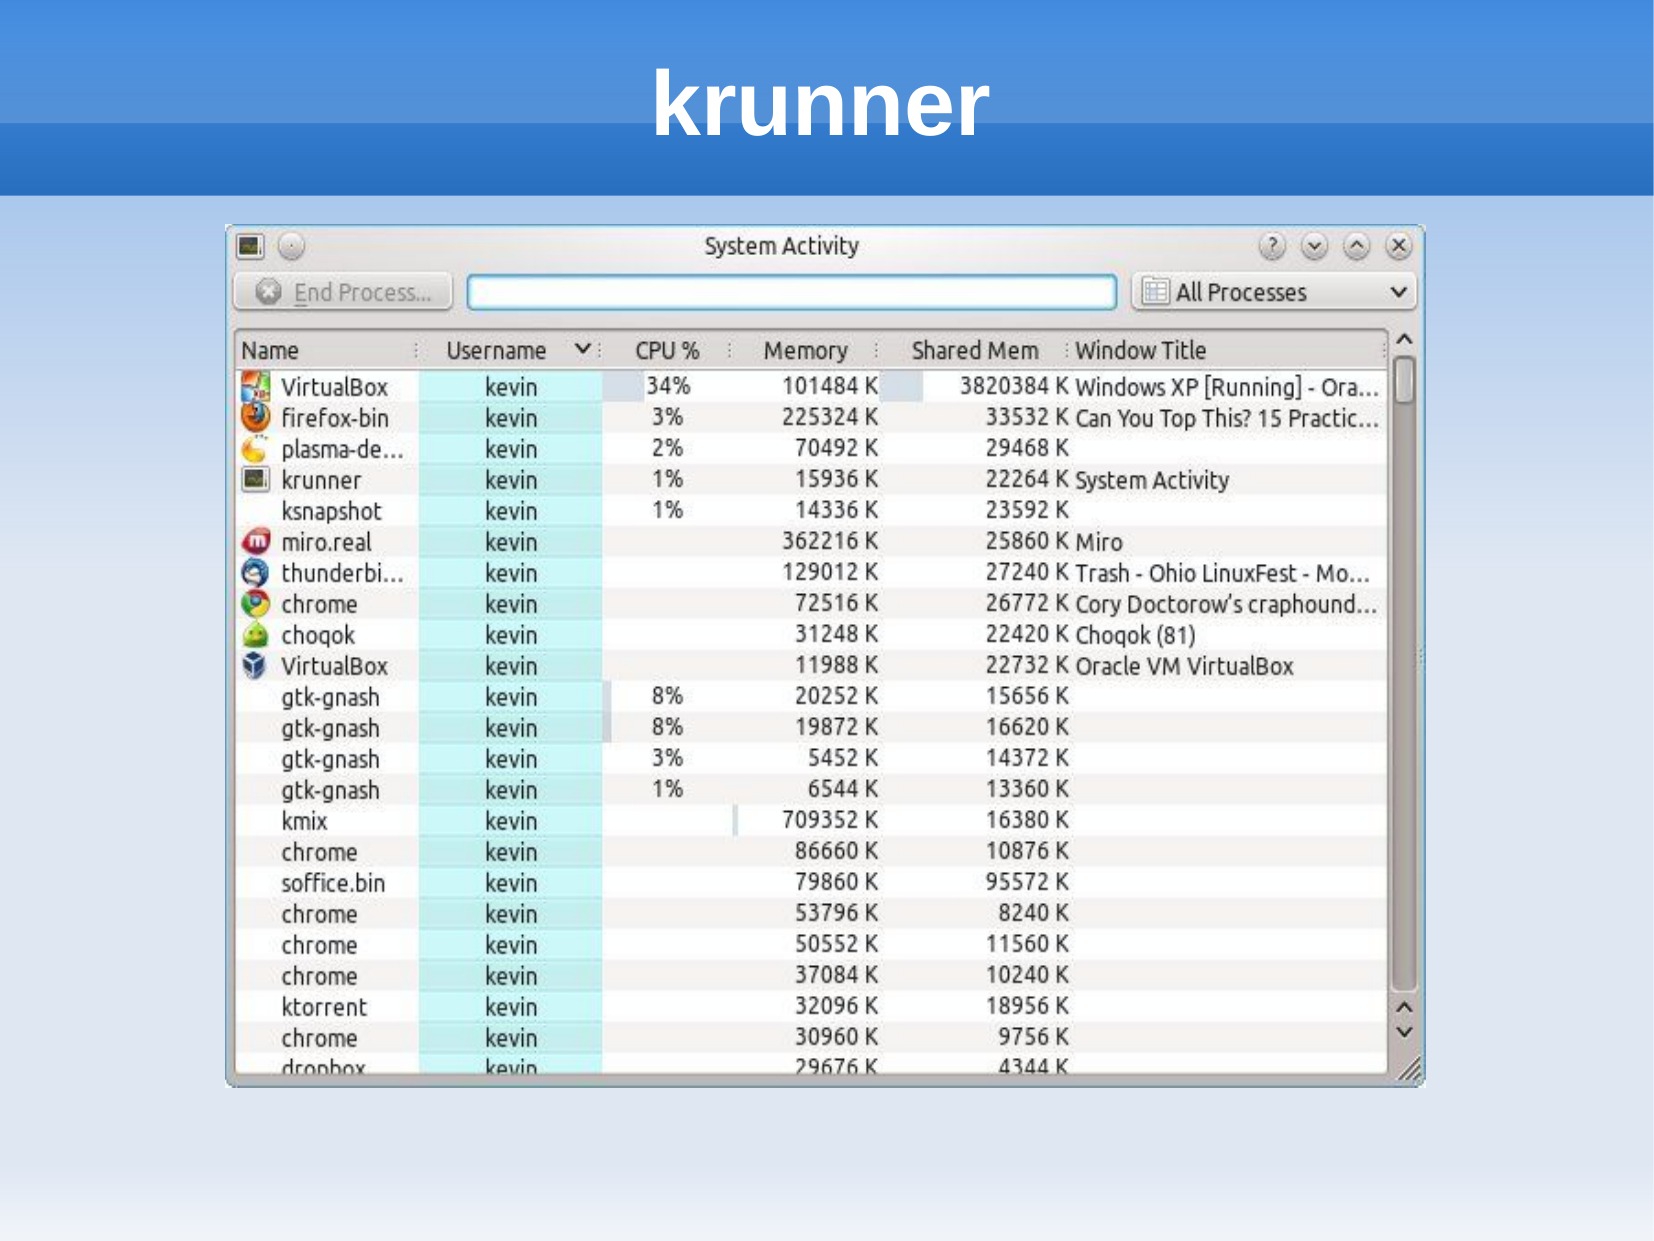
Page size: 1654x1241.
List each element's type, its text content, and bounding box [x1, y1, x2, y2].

picture [0, 0, 1654, 1241]
title krunner [76, 0, 1565, 208]
